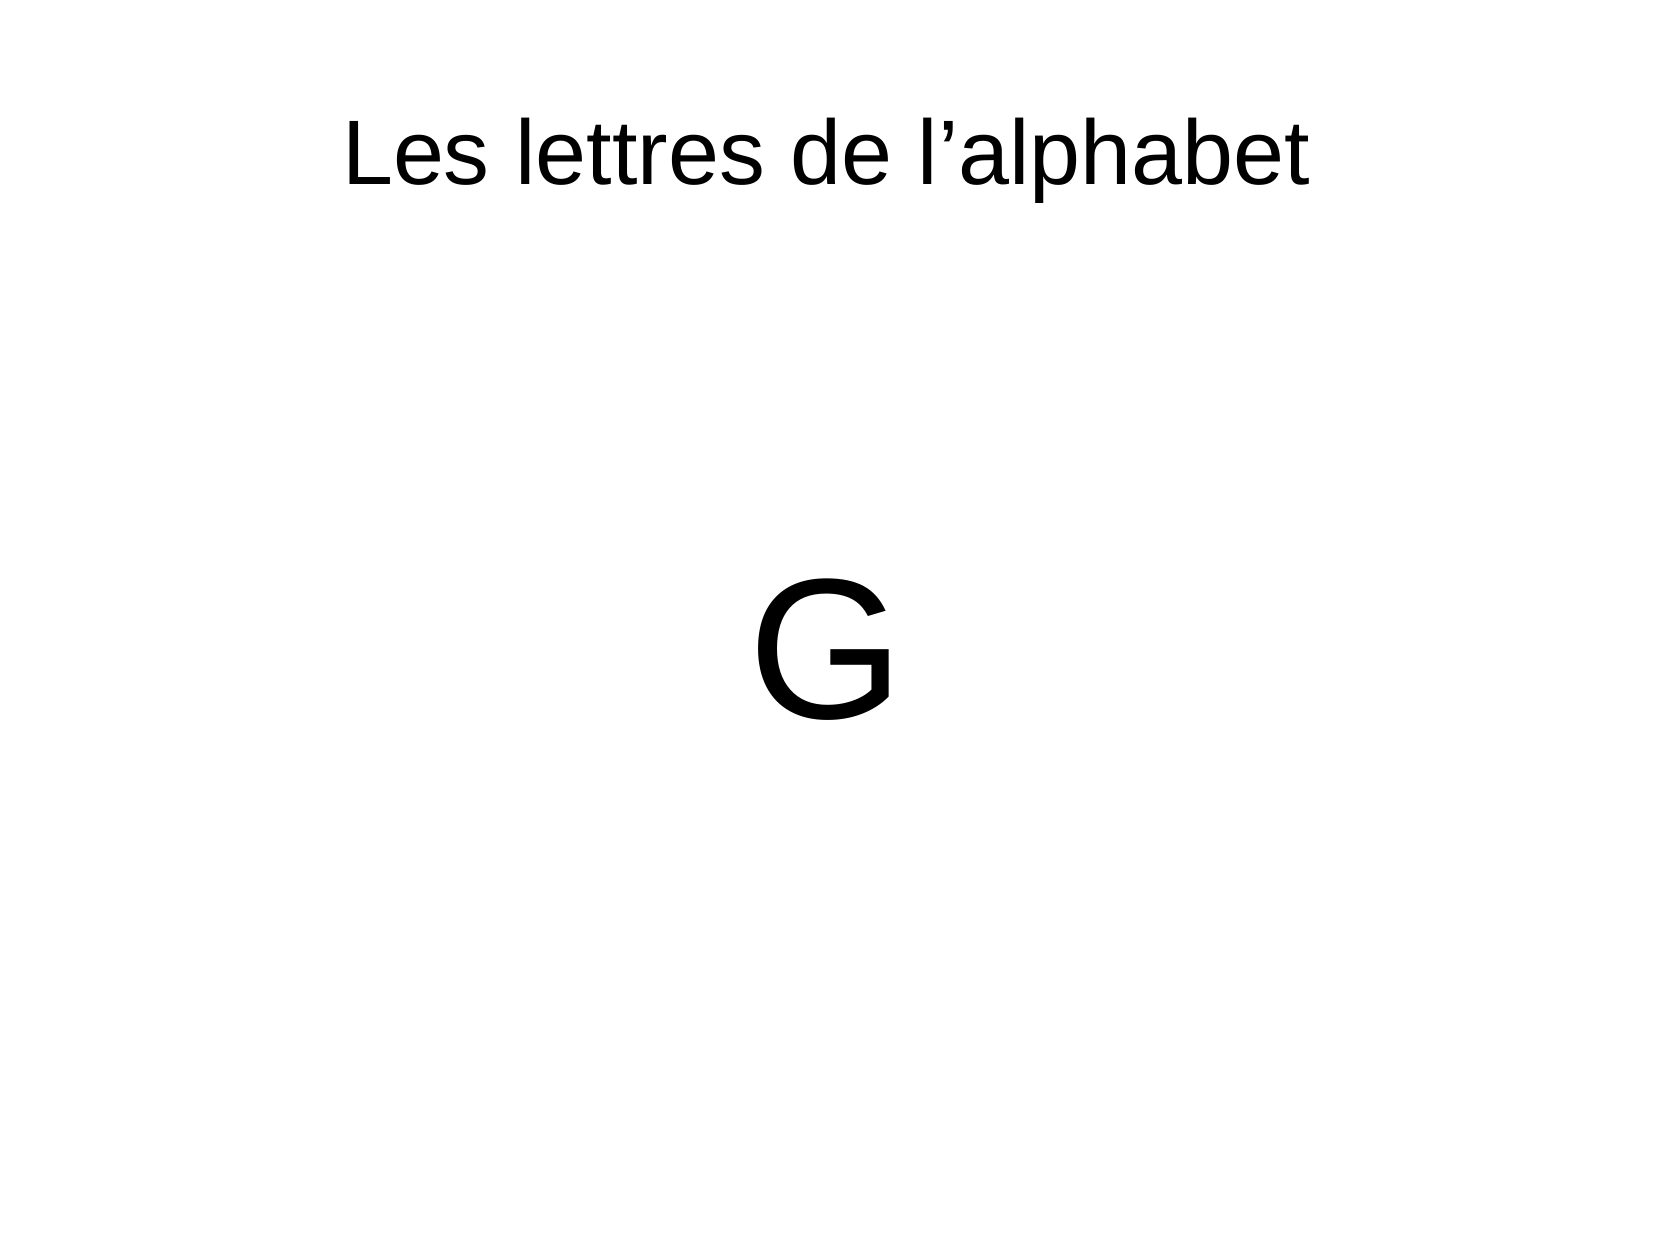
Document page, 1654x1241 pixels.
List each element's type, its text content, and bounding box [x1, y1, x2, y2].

title Les lettres de l’alphabet [82, 49, 1571, 257]
subtitle G [82, 290, 1571, 1010]
